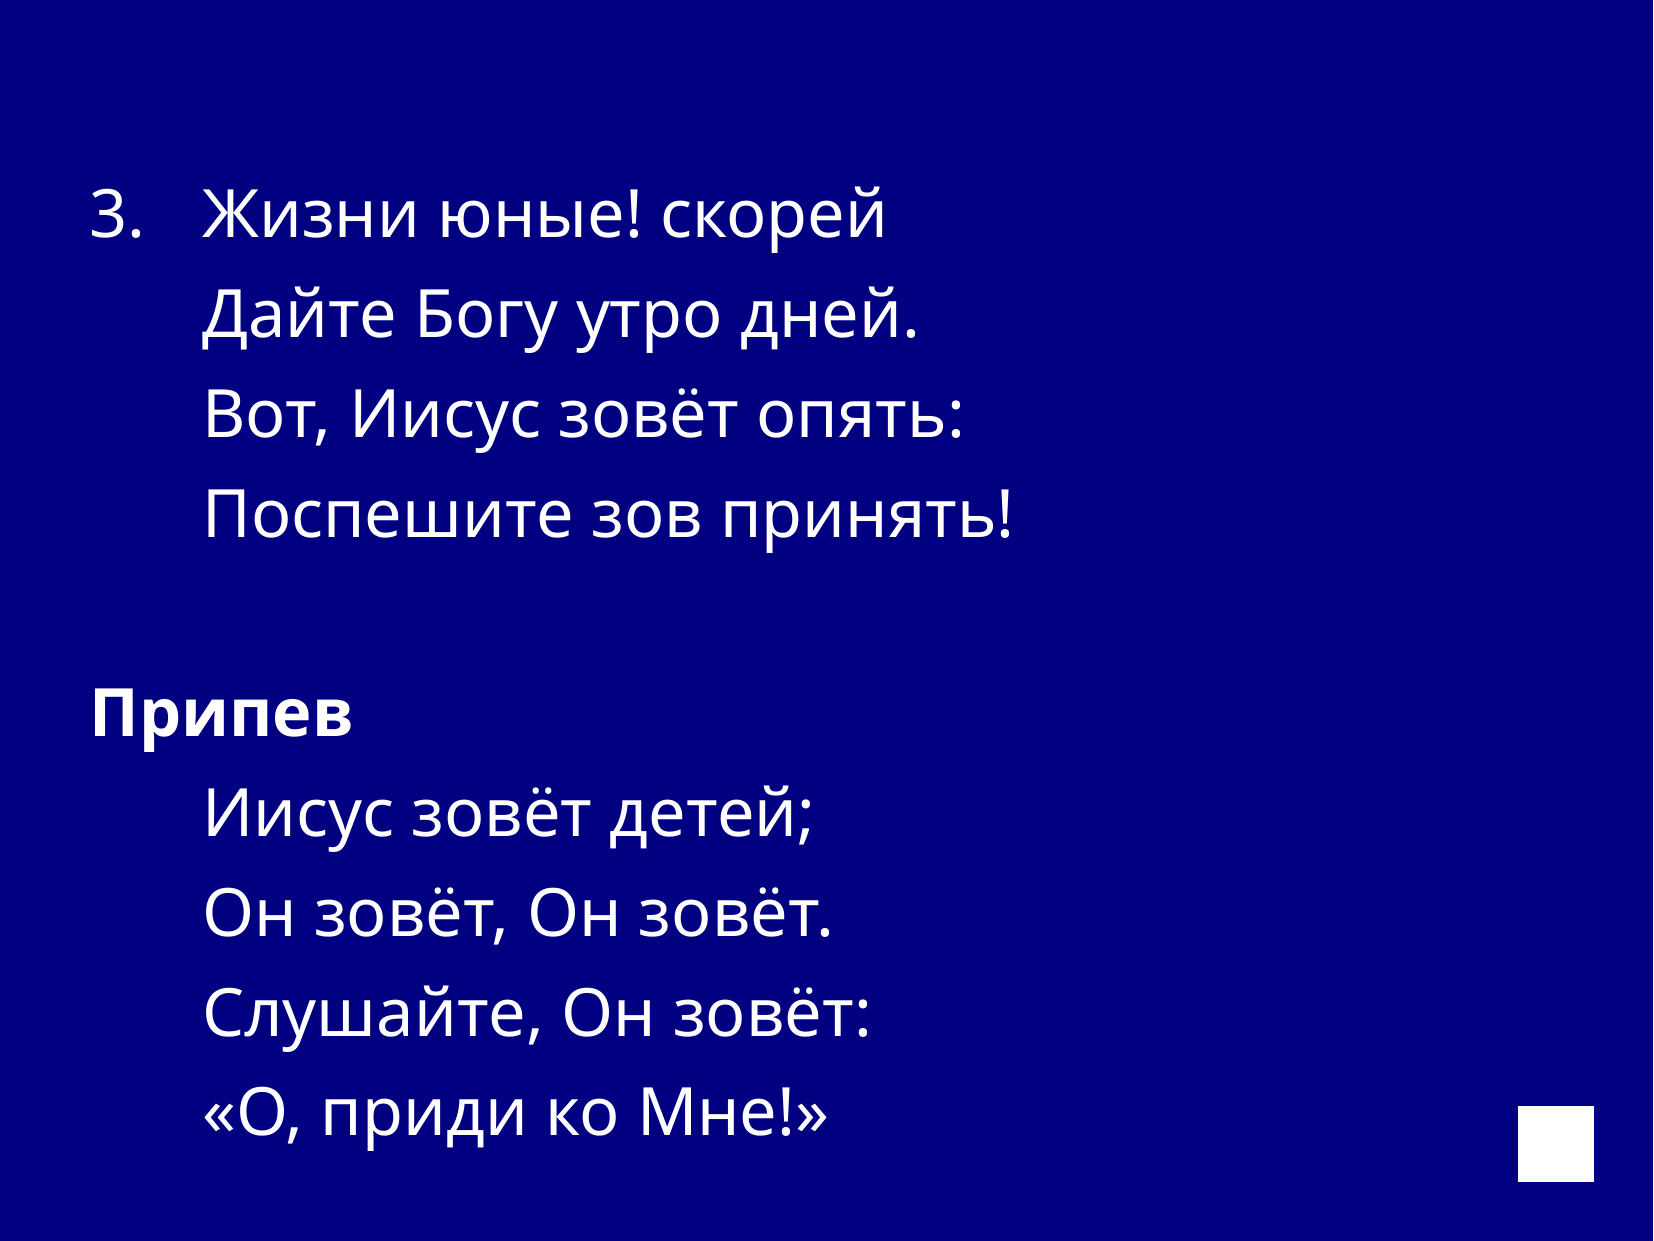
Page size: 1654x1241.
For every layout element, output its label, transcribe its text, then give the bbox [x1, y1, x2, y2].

text_box [1518, 1106, 1594, 1182]
text_box 3. Жизни юные! скорей Дайте Богу утро дней. Вот, Иисус зовёт опять: Поспешите зов принять! Припев Иисус зовёт детей; Он зовёт, Он зовёт. Слушайте, Он зовёт: «О, приди ко Мне!» [75, 150, 1576, 1163]
